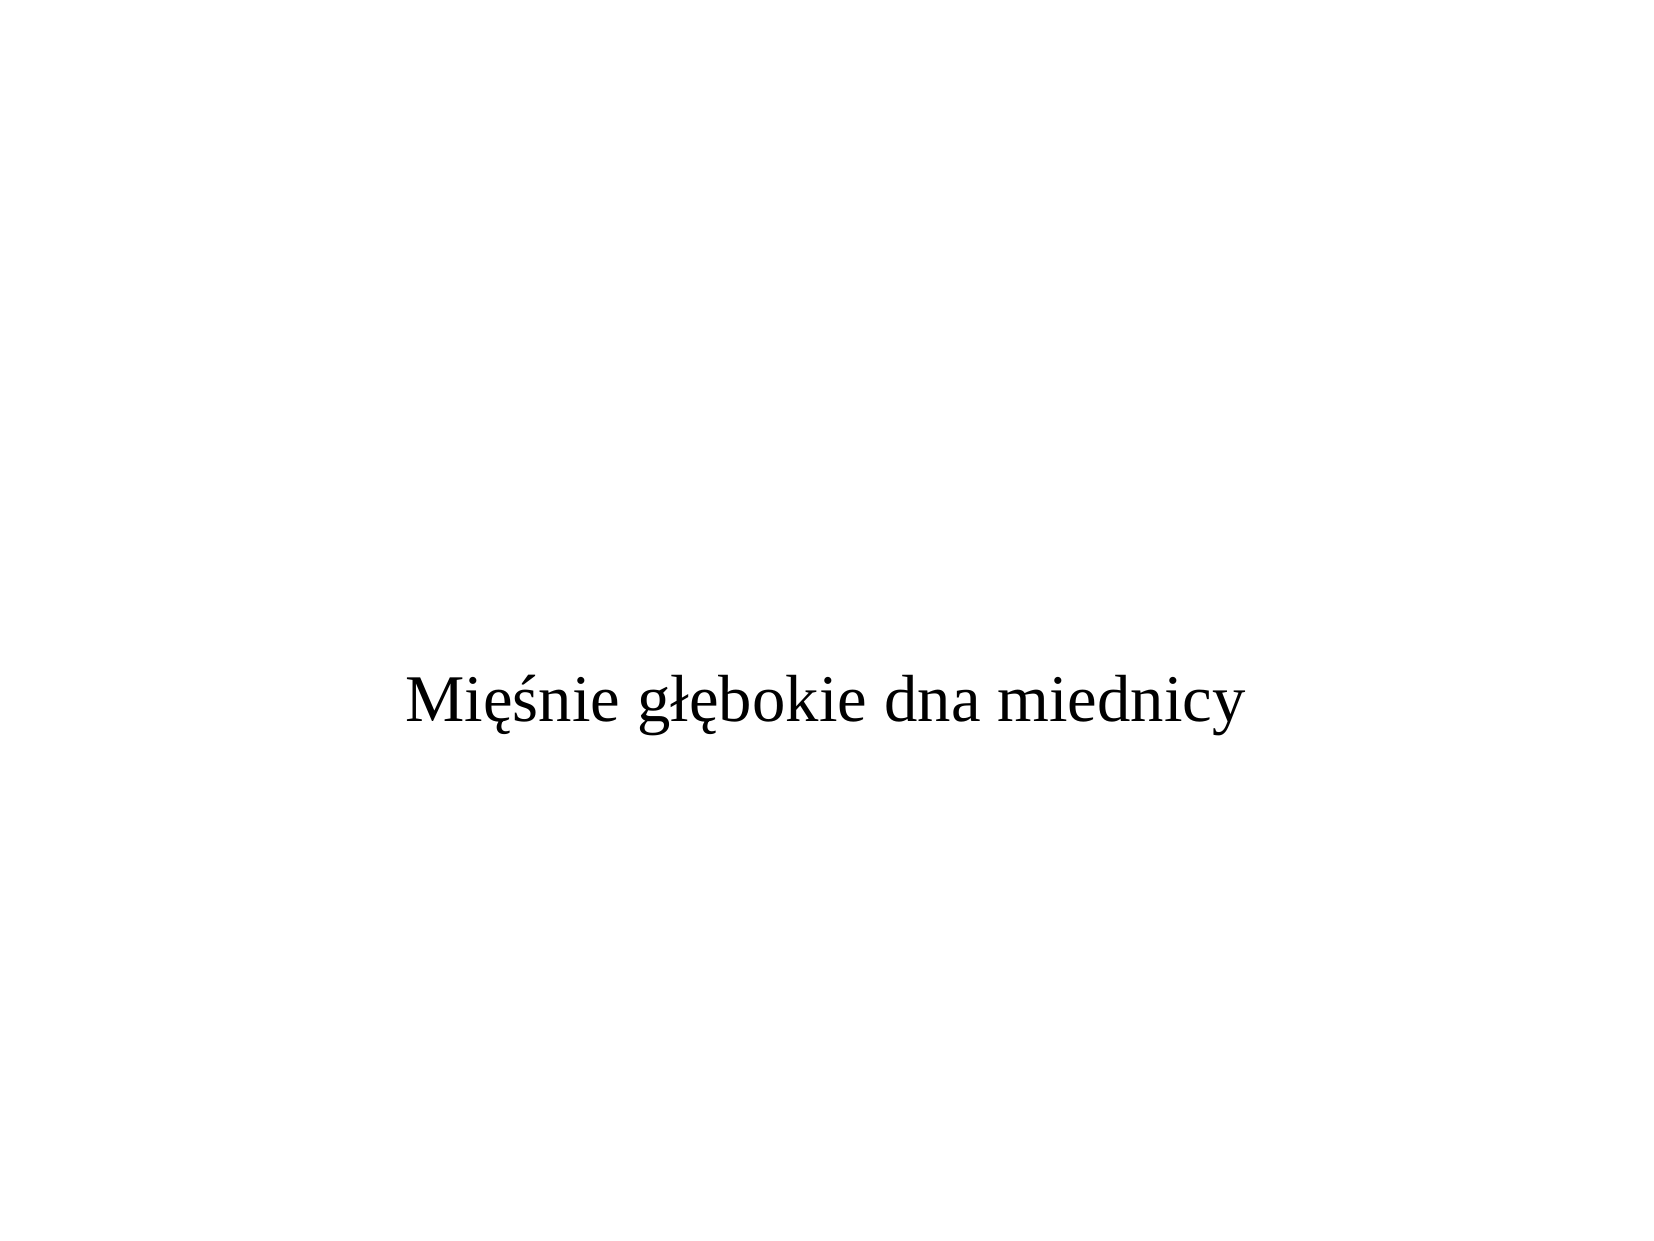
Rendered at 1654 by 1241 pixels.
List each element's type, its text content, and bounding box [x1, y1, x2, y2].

subtitle Mięśnie głębokie dna miednicy [82, 290, 1571, 1109]
